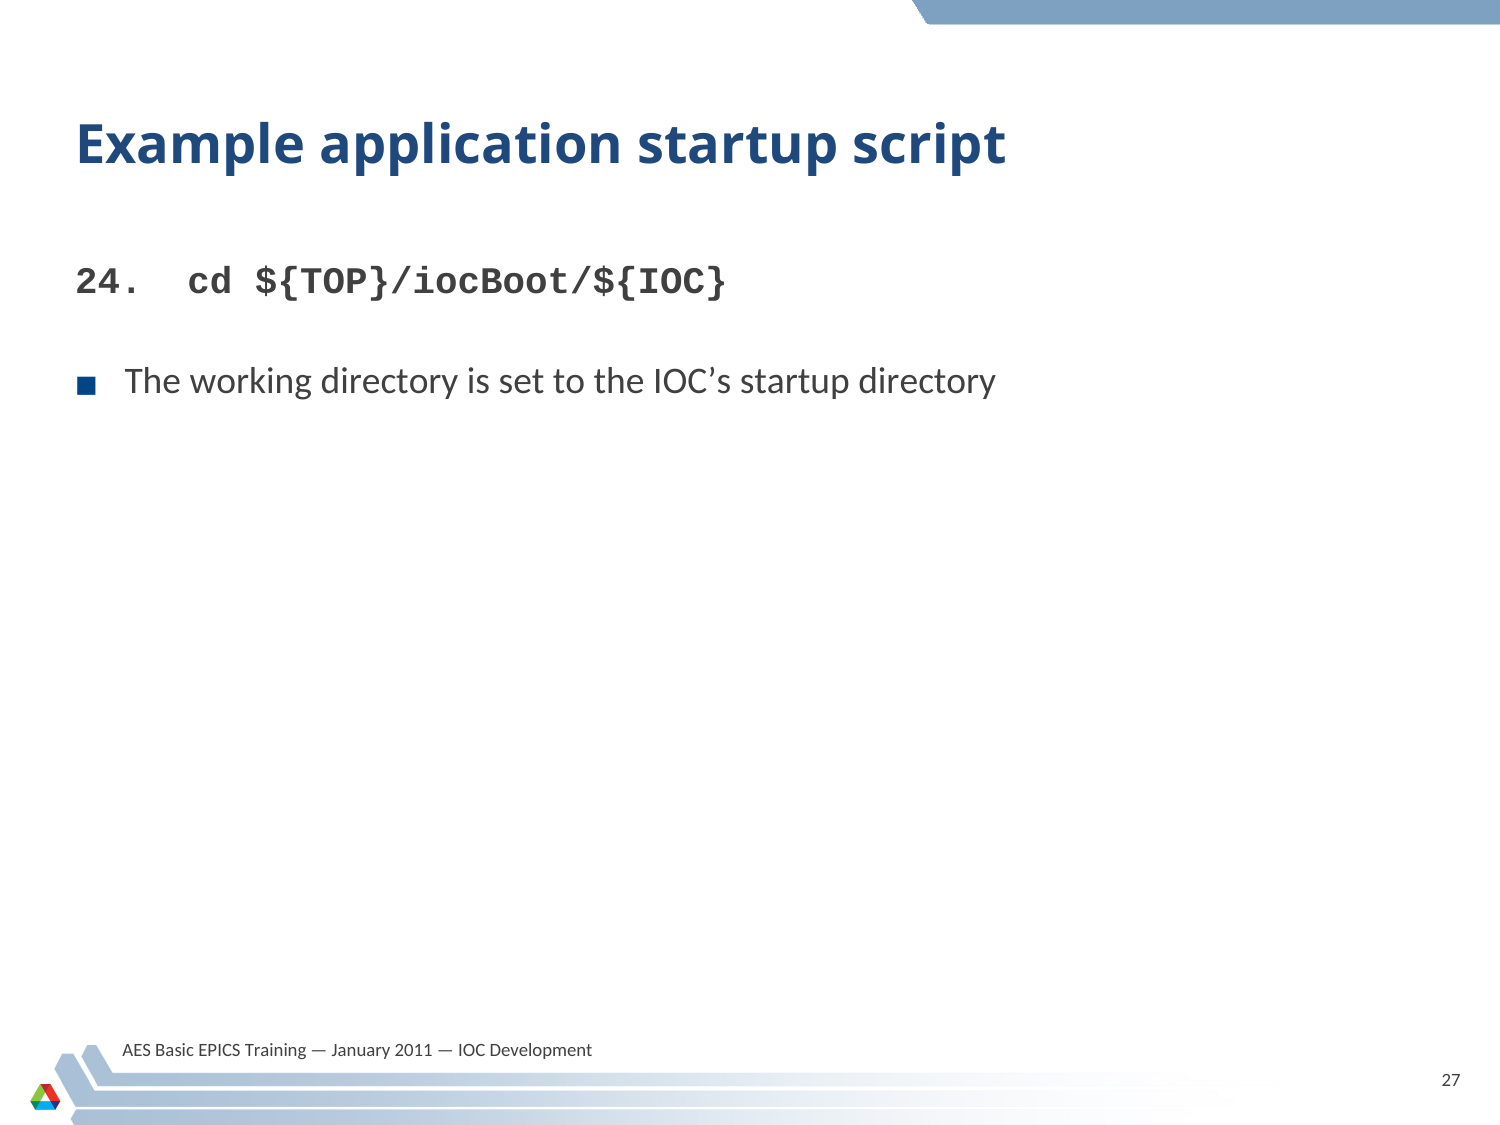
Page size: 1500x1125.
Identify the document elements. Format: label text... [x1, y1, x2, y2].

picture [0, 1037, 1500, 1125]
list 24. cd ${TOP}/iocBoot/${IOC} The working directory is set to the IOC’s startup directory [75, 262, 1426, 411]
title Example application startup script [75, 111, 1426, 175]
picture [0, 0, 1500, 26]
